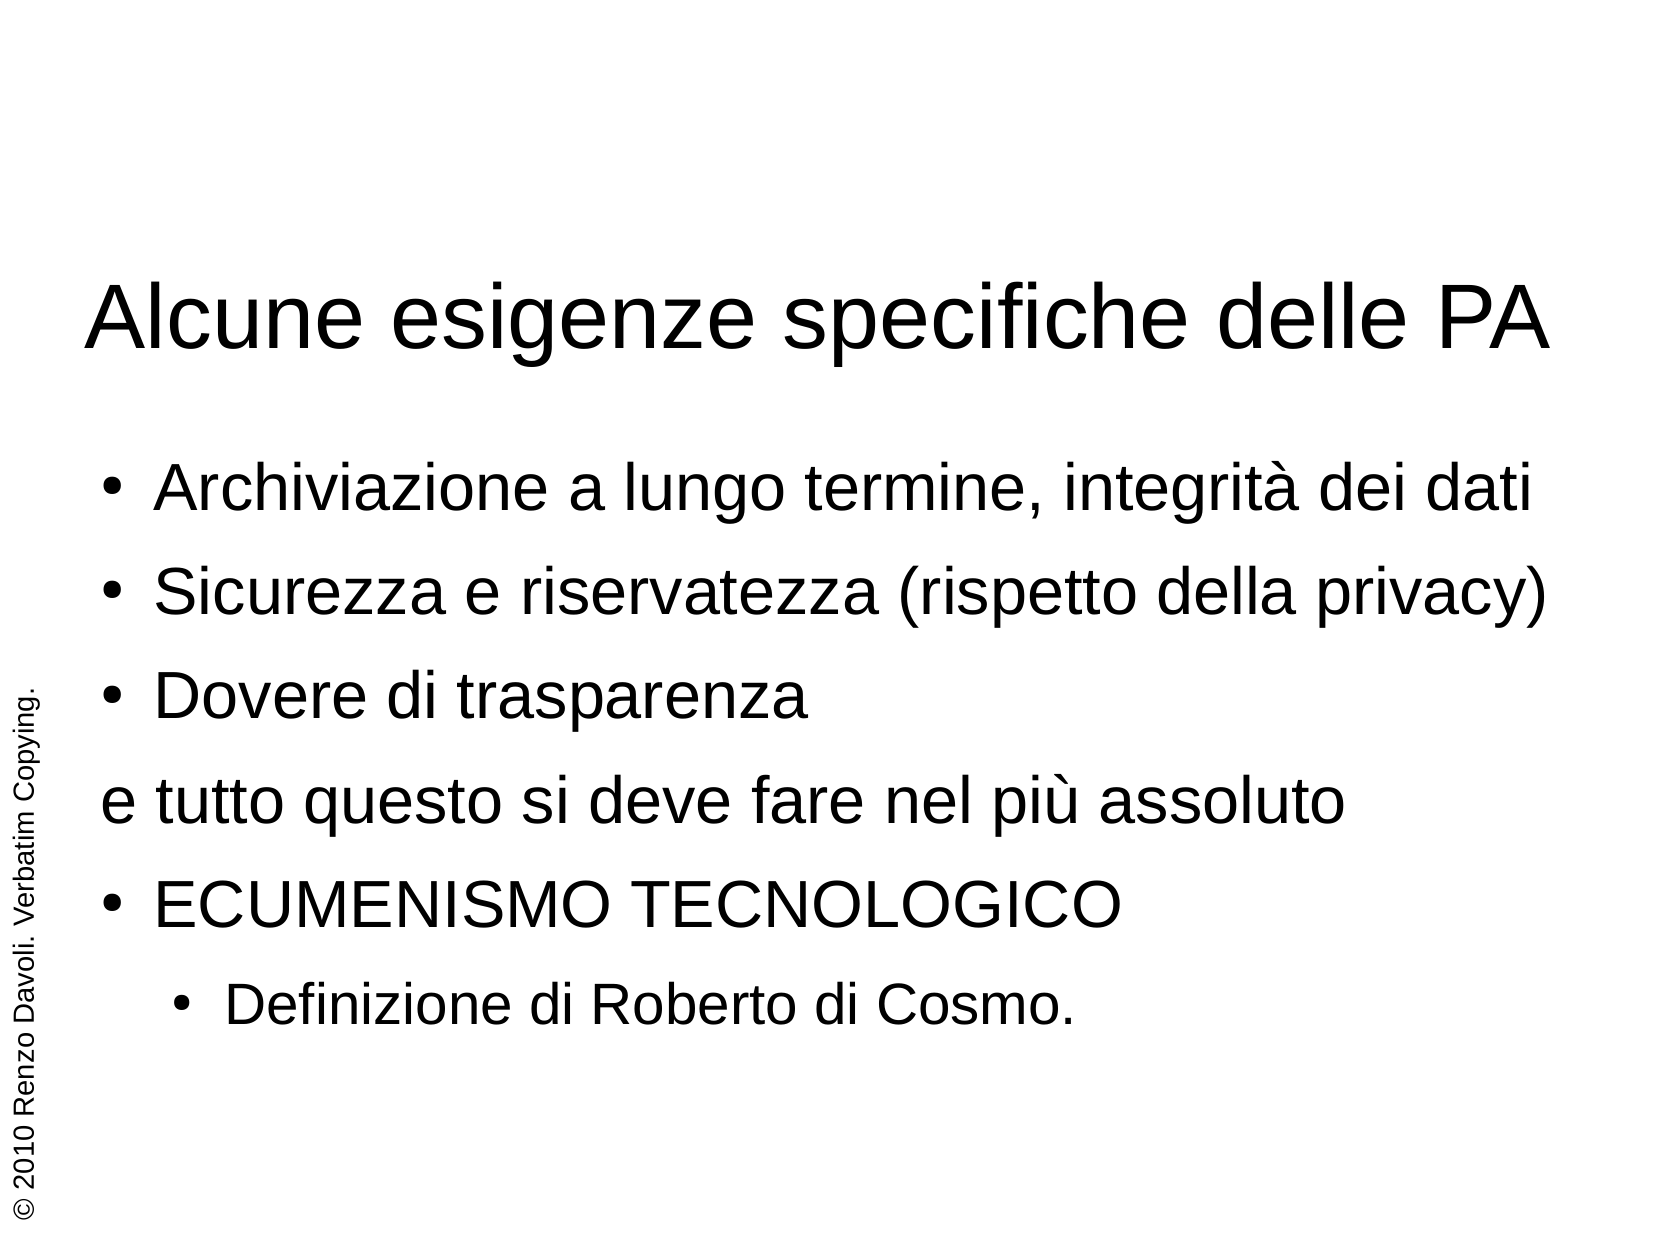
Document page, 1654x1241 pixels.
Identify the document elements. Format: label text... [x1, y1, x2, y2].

list Archiviazione a lungo termine, integrità dei dati Sicurezza e riservatezza (rispetto della privacy) Dovere di trasparenza e tutto questo si deve fare nel più assoluto ECUMENISMO TECNOLOGICO Definizione di Roberto di Cosmo. [82, 450, 1571, 1094]
title Alcune esigenze specifiche delle PA [75, 220, 1564, 413]
